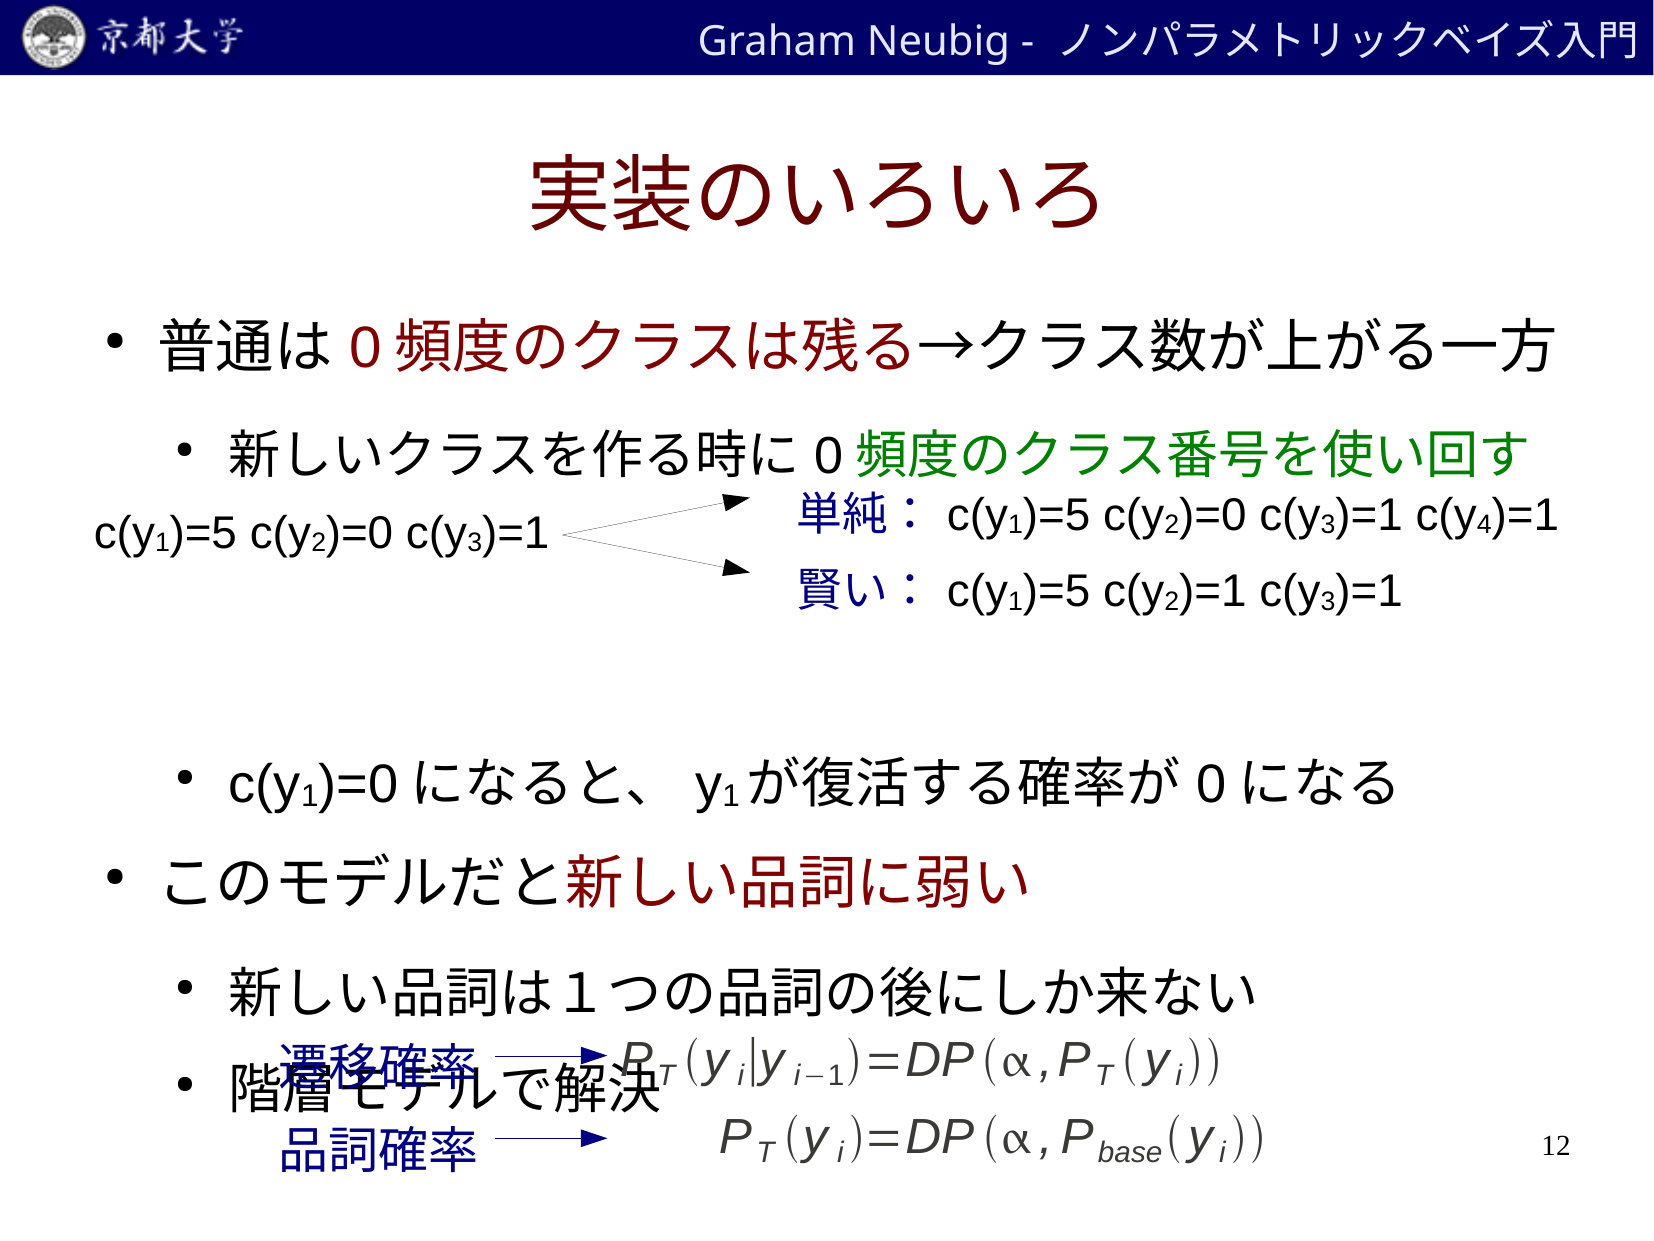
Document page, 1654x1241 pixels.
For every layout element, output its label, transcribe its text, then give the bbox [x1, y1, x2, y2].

text_box 遷移確率 [263, 1020, 494, 1089]
chart [607, 1030, 1233, 1094]
text_box c(y1)=5 c(y2)=0 c(y3)=1 [78, 499, 565, 581]
chart [706, 1106, 1277, 1171]
text_box 品詞確率 [263, 1102, 494, 1172]
text_box 賢い：c(y1)=5 c(y2)=1 c(y3)=1 [781, 546, 1415, 628]
text_box 単純：c(y1)=5 c(y2)=0 c(y3)=1 c(y4)=1 [781, 469, 1571, 551]
list 普通は0頻度のクラスは残る→クラス数が上がる一方 新しいクラスを作る時に0頻度のクラス番号を使い回す c(y1)=0になると、y1が復活する確率が0になる このモデルだと新しい品詞に弱い 新しい品詞は１つの品詞の後にしか来ない 階層モデルで解決 [86, 300, 1576, 1104]
picture [0, 0, 247, 70]
title 実装のいろいろ [75, 100, 1564, 277]
